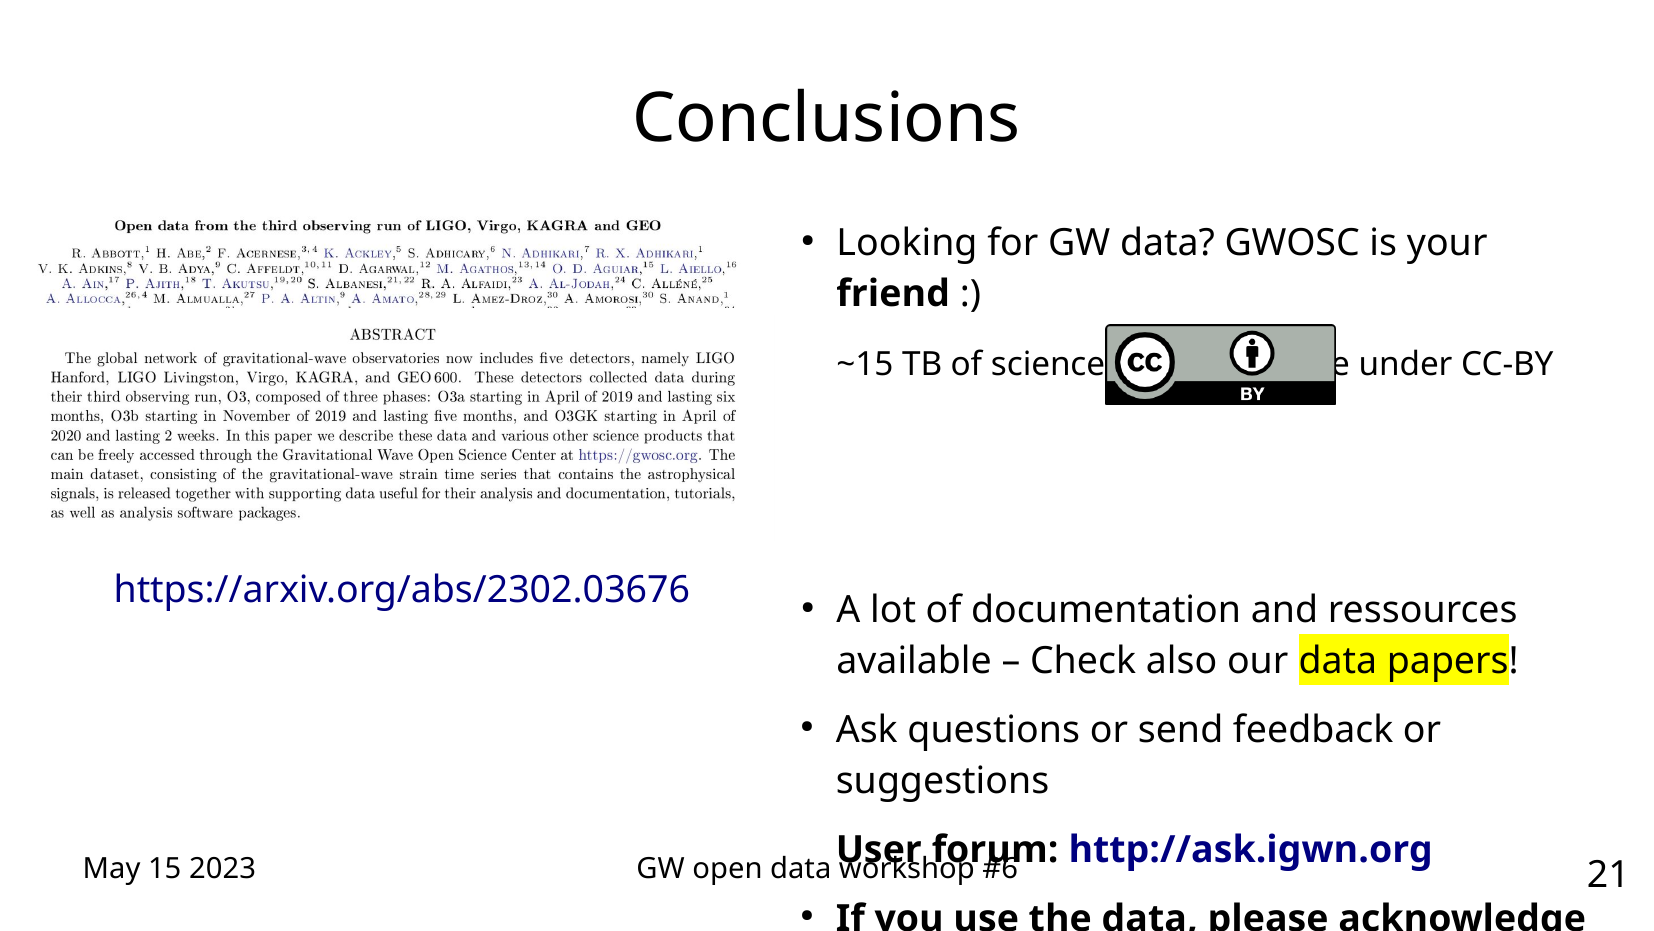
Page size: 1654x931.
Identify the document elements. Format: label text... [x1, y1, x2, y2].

title Conclusions [82, 37, 1571, 193]
picture [3, 207, 796, 308]
picture [1105, 324, 1336, 406]
list Looking for GW data? GWOSC is your friend :) ~15 TB of science data accessible under CC-BY A lot of documentation and ressources available – Check also our data papers! Ask questions or send feedback or suggestions User forum: http://ask.igwn.org If you use the data, please acknowledge https://gwosc.org/acknowledgement/ [765, 215, 1606, 798]
picture [3, 315, 775, 541]
text_box https://arxiv.org/abs/2302.03676 [98, 554, 721, 645]
